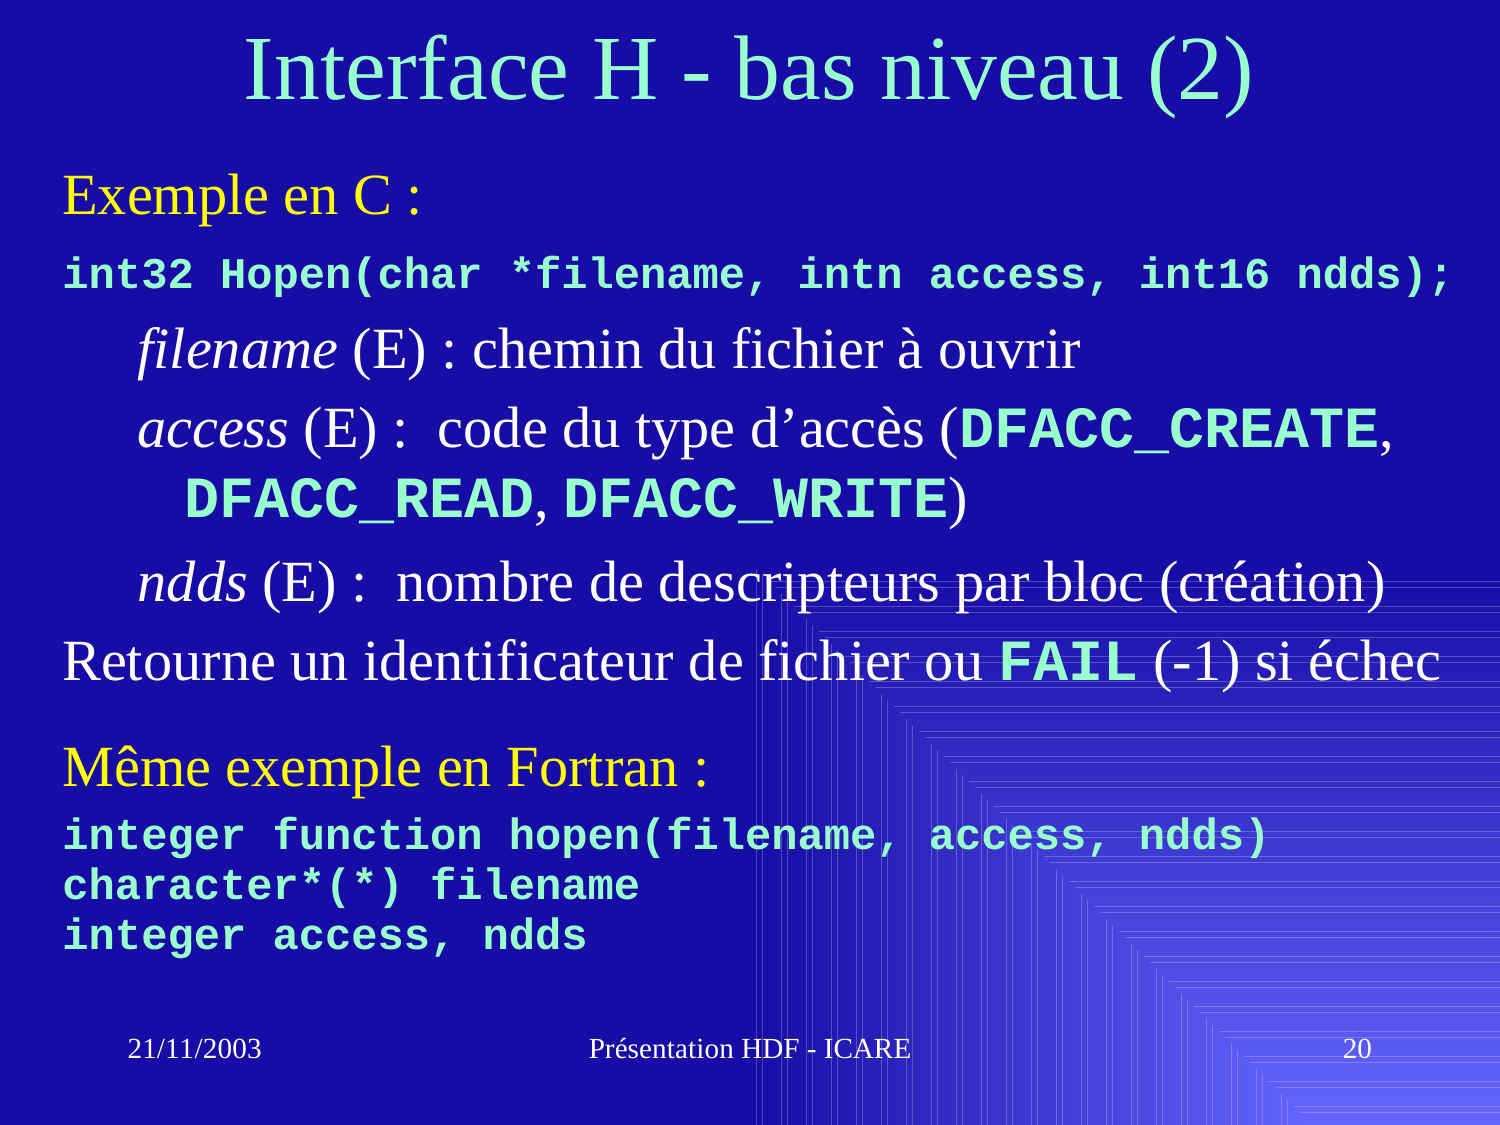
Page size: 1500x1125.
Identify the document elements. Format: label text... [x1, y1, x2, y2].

list Exemple en C : int32 Hopen(char *filename, intn access, int16 ndds); filename (E) : chemin du fichier à ouvrir access (E) : code du type d’accès (DFACC_CREATE, DFACC_READ, DFACC_WRITE) ndds (E) : nombre de descripteurs par bloc (création) Retourne un identificateur de fichier ou FAIL (-1) si échec Même exemple en Fortran : integer function hopen(filename, access, ndds) character*(*) filename integer access, ndds [62, 162, 1475, 1000]
title Interface H - bas niveau (2) [37, 0, 1463, 138]
